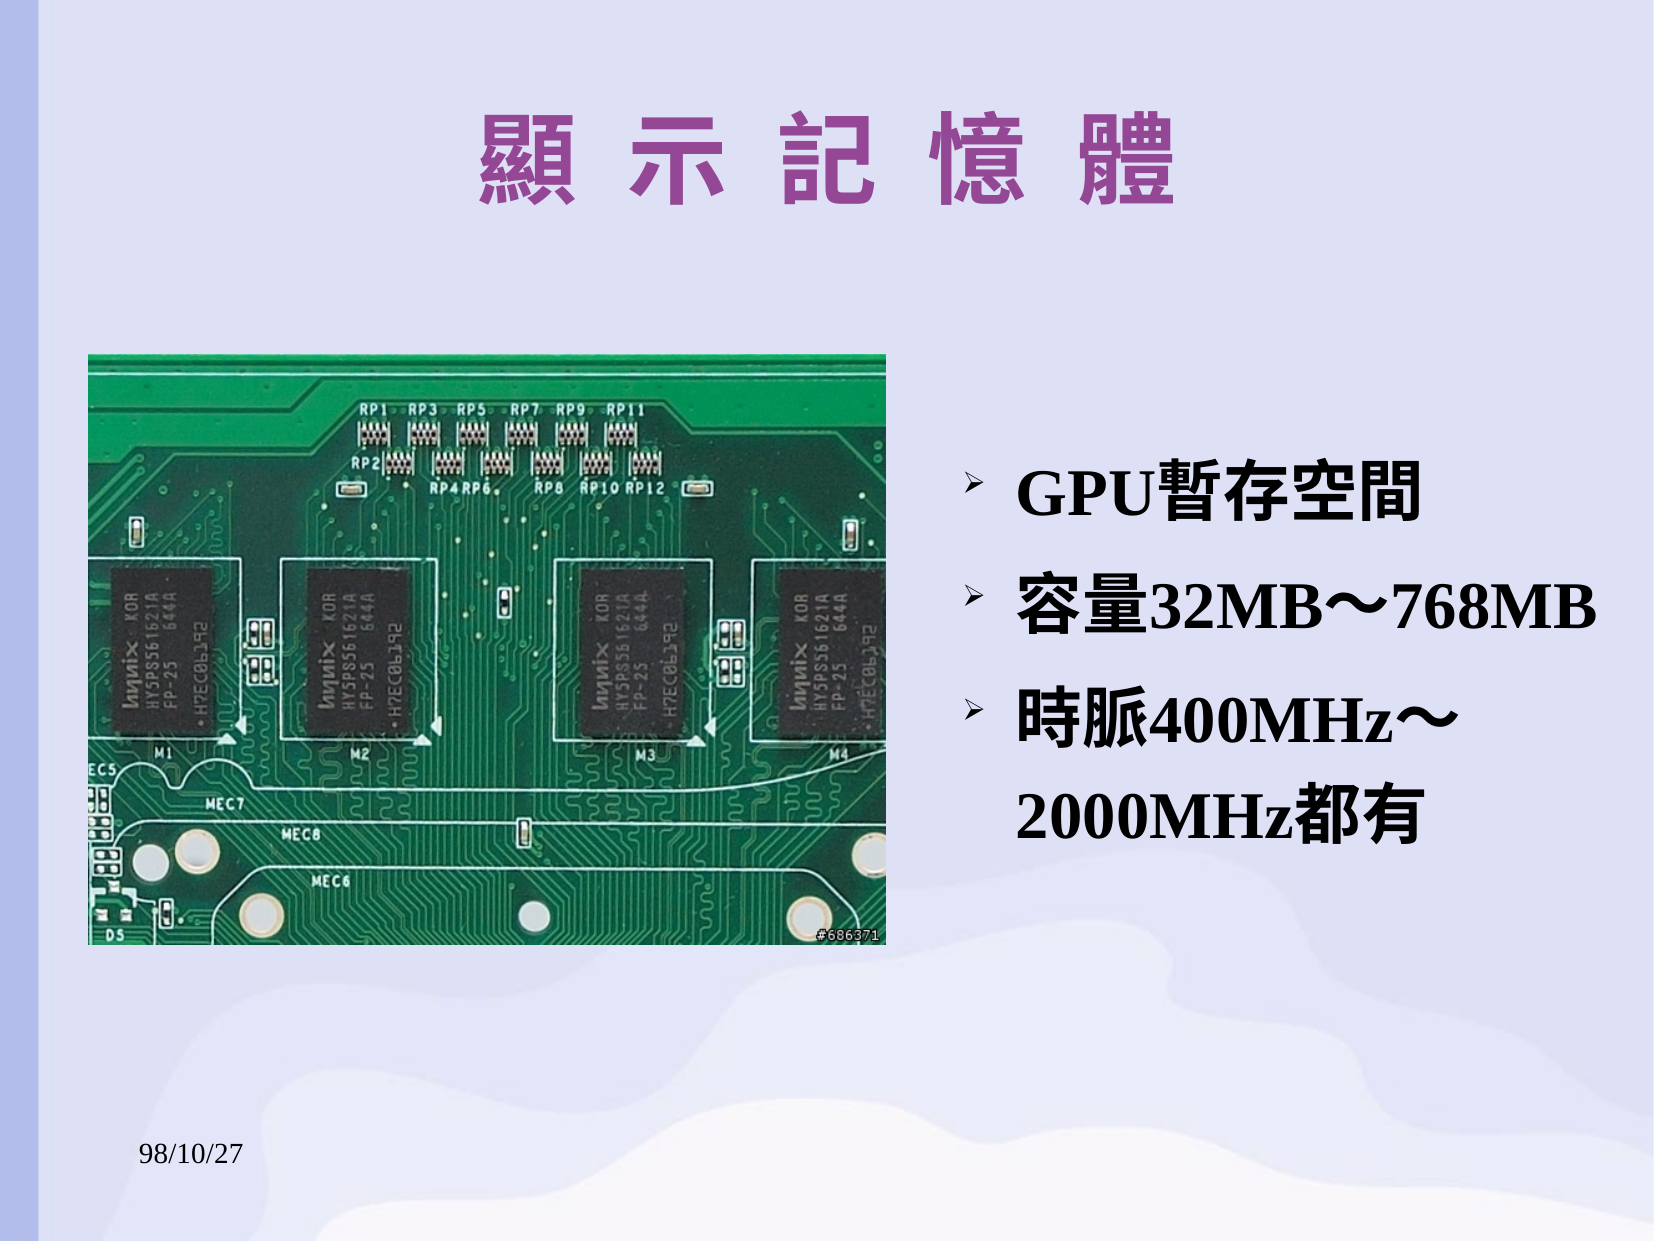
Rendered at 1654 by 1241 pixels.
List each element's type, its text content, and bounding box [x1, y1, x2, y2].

title 顯 示 記 憶 體 [83, 49, 1572, 257]
list GPU暫存空間 容量32MB～768MB 時脈400MHz～2000MHz都有 [944, 437, 1606, 857]
picture [0, 0, 1654, 1241]
